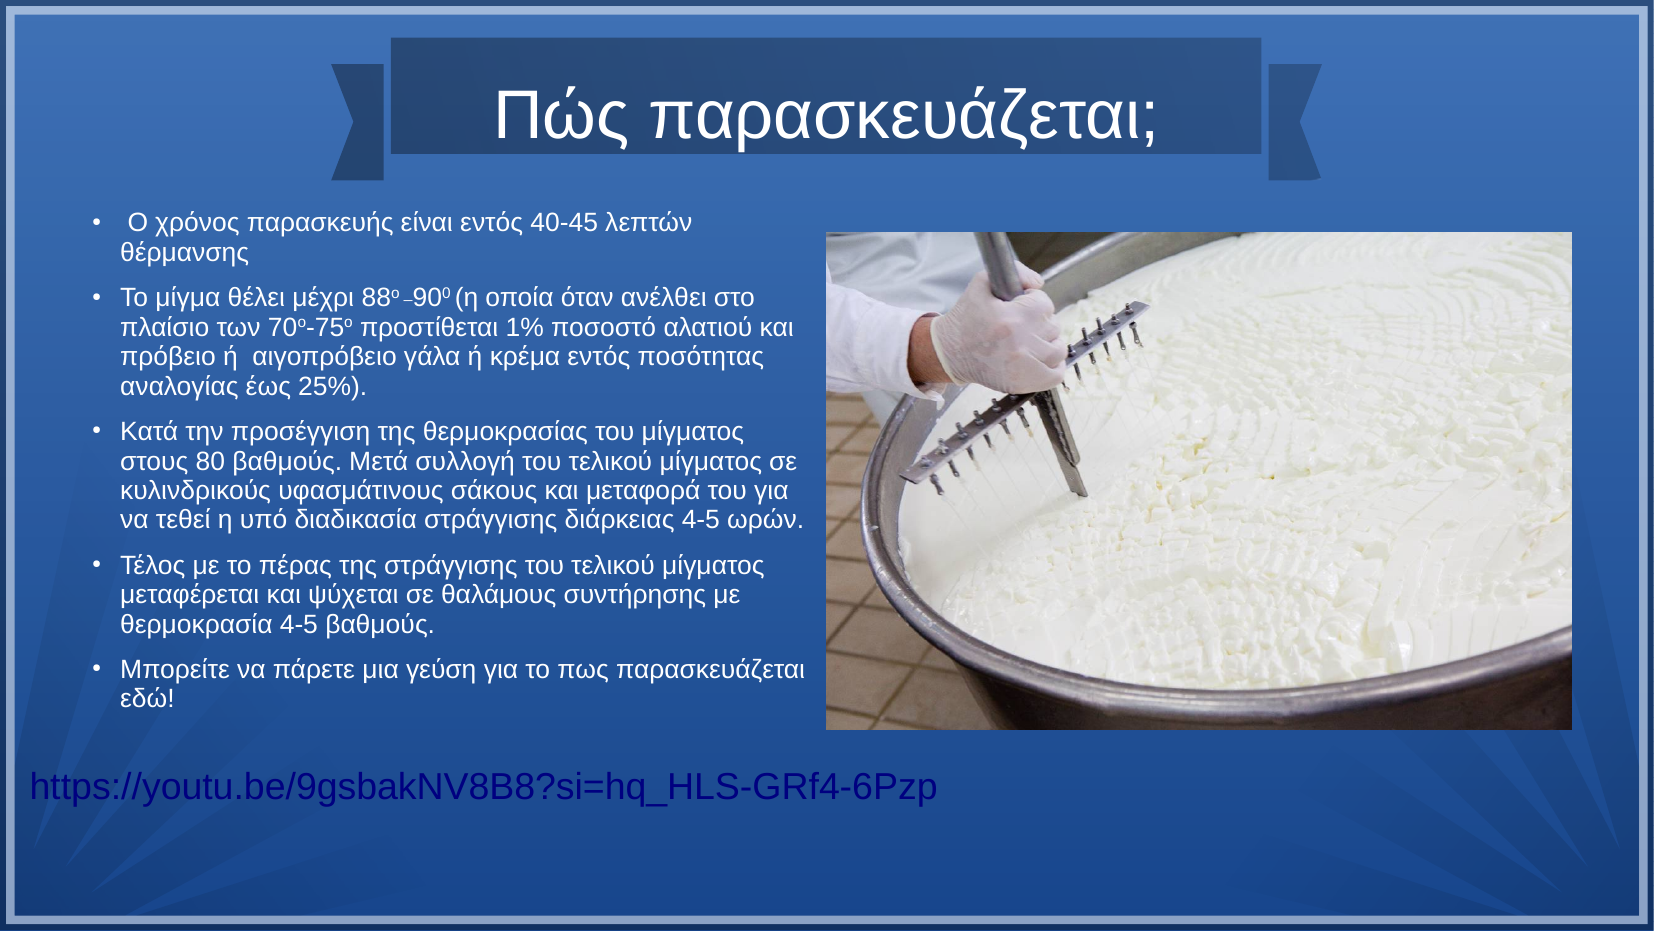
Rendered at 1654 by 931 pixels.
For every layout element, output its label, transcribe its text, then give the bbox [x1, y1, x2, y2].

text_box https://youtu.be/9gsbakNV8B8?si=hq_HLS-GRf4-6Pzp [14, 757, 953, 815]
title Πώς παρασκευάζεται; [82, 37, 1571, 193]
list Ο χρόνος παρασκευής είναι εντός 40-45 λεπτών θέρμανσης Το μίγμα θέλει μέχρι 88ο _900 (η οποία όταν ανέλθει στο πλαίσιο των 70ο-75ο προστίθεται 1% ποσοστό αλατιού και πρόβειο ή αιγοπρόβειο γάλα ή κρέμα εντός ποσότητας αναλογίας έως 25%). Κατά την προσέγγιση της θερμοκρασίας του μίγματος στους 80 βαθμούς. Μετά συλλογή του τελικού μίγματος σε κυλινδρικούς υφασμάτινους σάκους και μεταφορά του για να τεθεί η υπό διαδικασία στράγγισης διάρκειας 4-5 ωρών. Τέλος με το πέρας της στράγγισης του τελικού μίγματος μεταφέρεται και ψύχεται σε θαλάμους συντήρησης με θερμοκρασία 4-5 βαθμούς. Μπορείτε να πάρετε μια γεύση για το πως παρασκευάζεται εδώ! [82, 207, 809, 748]
picture [826, 232, 1572, 730]
